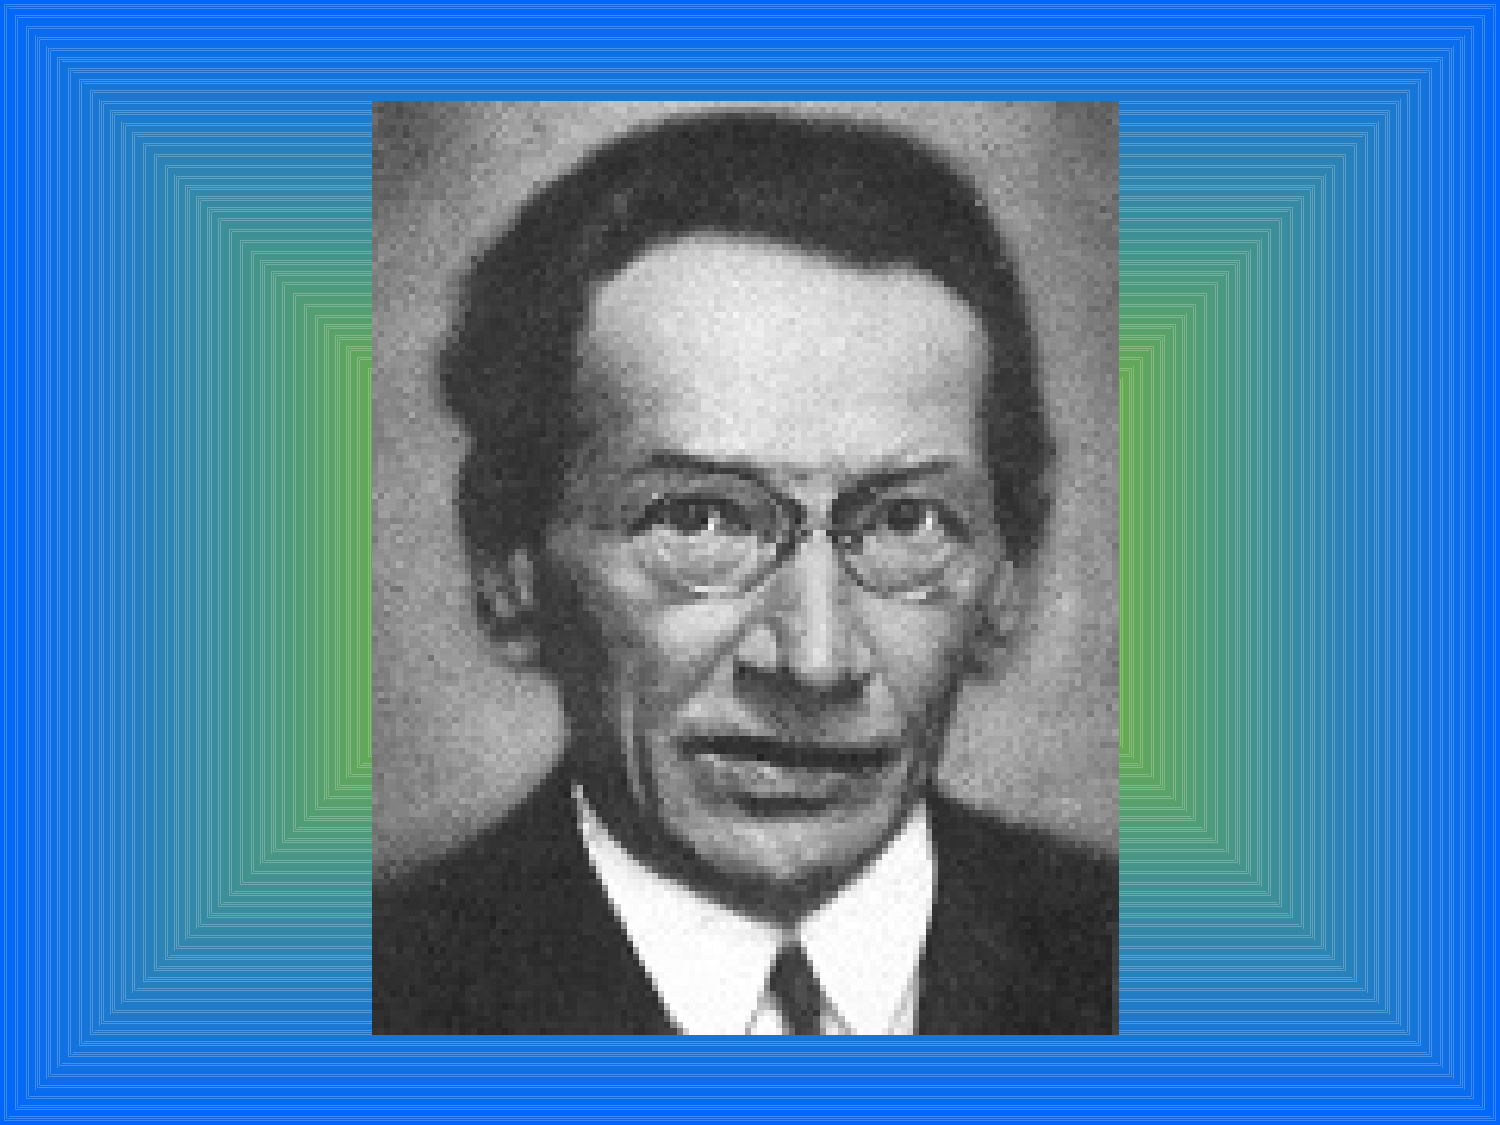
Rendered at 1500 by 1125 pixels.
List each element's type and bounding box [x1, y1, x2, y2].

picture [372, 101, 1119, 1035]
